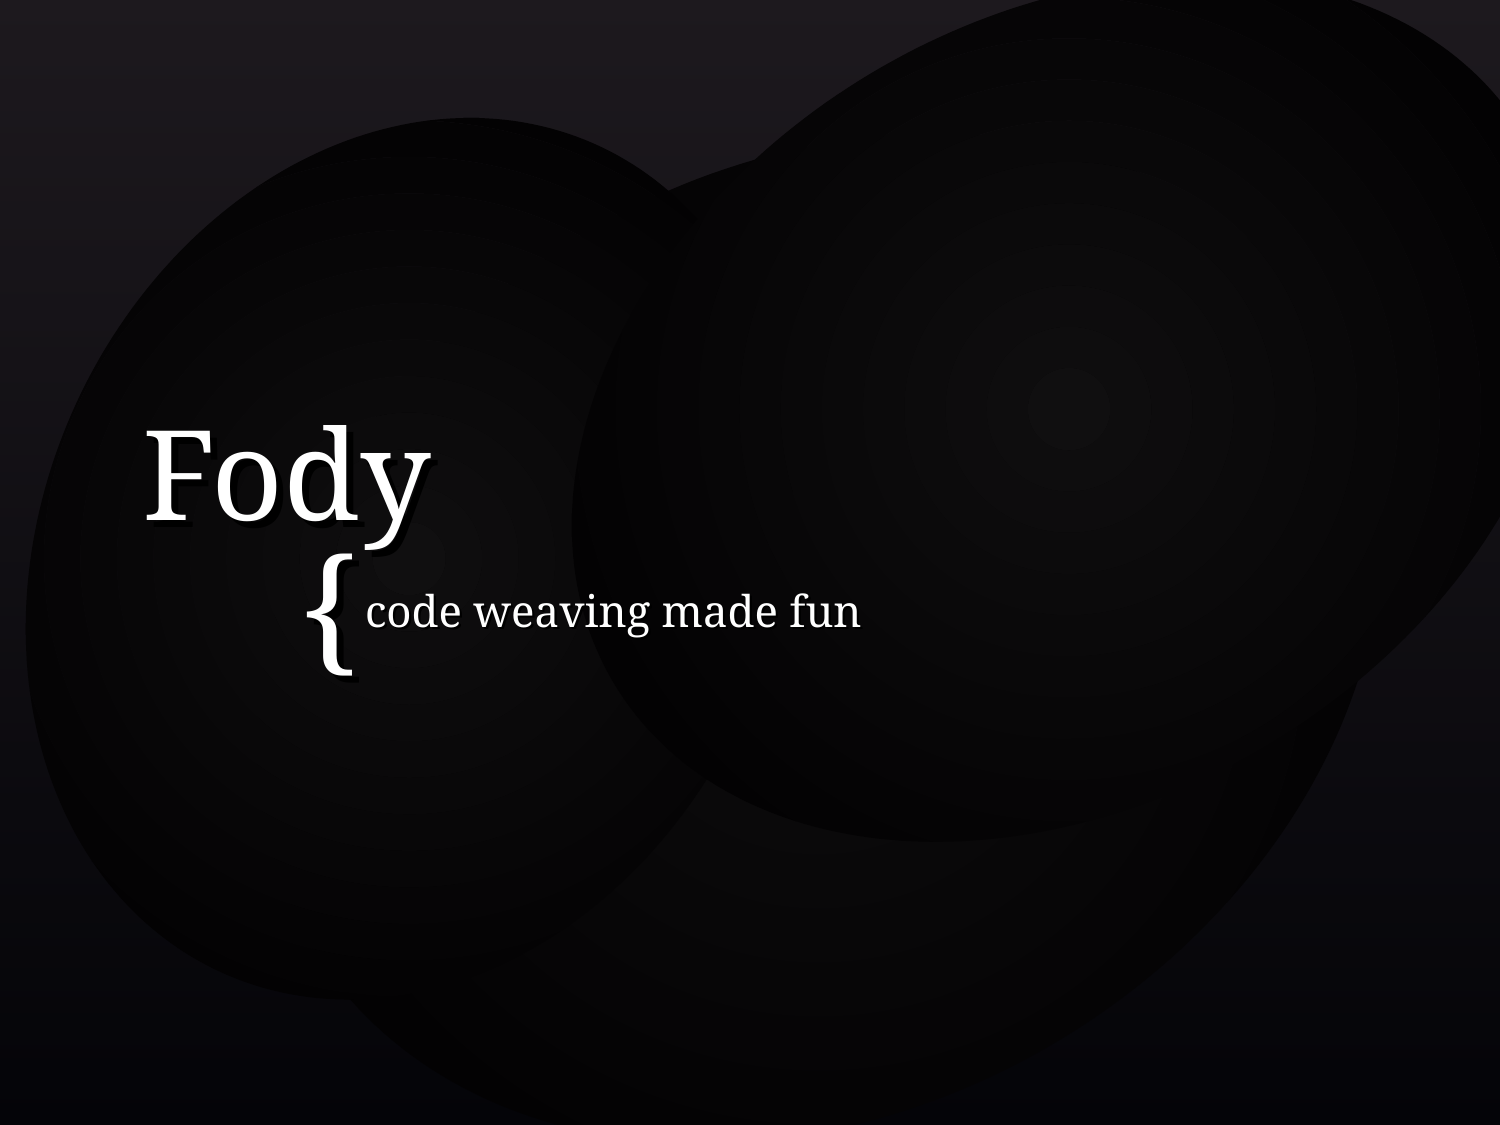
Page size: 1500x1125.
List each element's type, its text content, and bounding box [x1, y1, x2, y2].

title Fody [127, 200, 1366, 554]
subtitle code weaving made fun [350, 553, 1363, 667]
